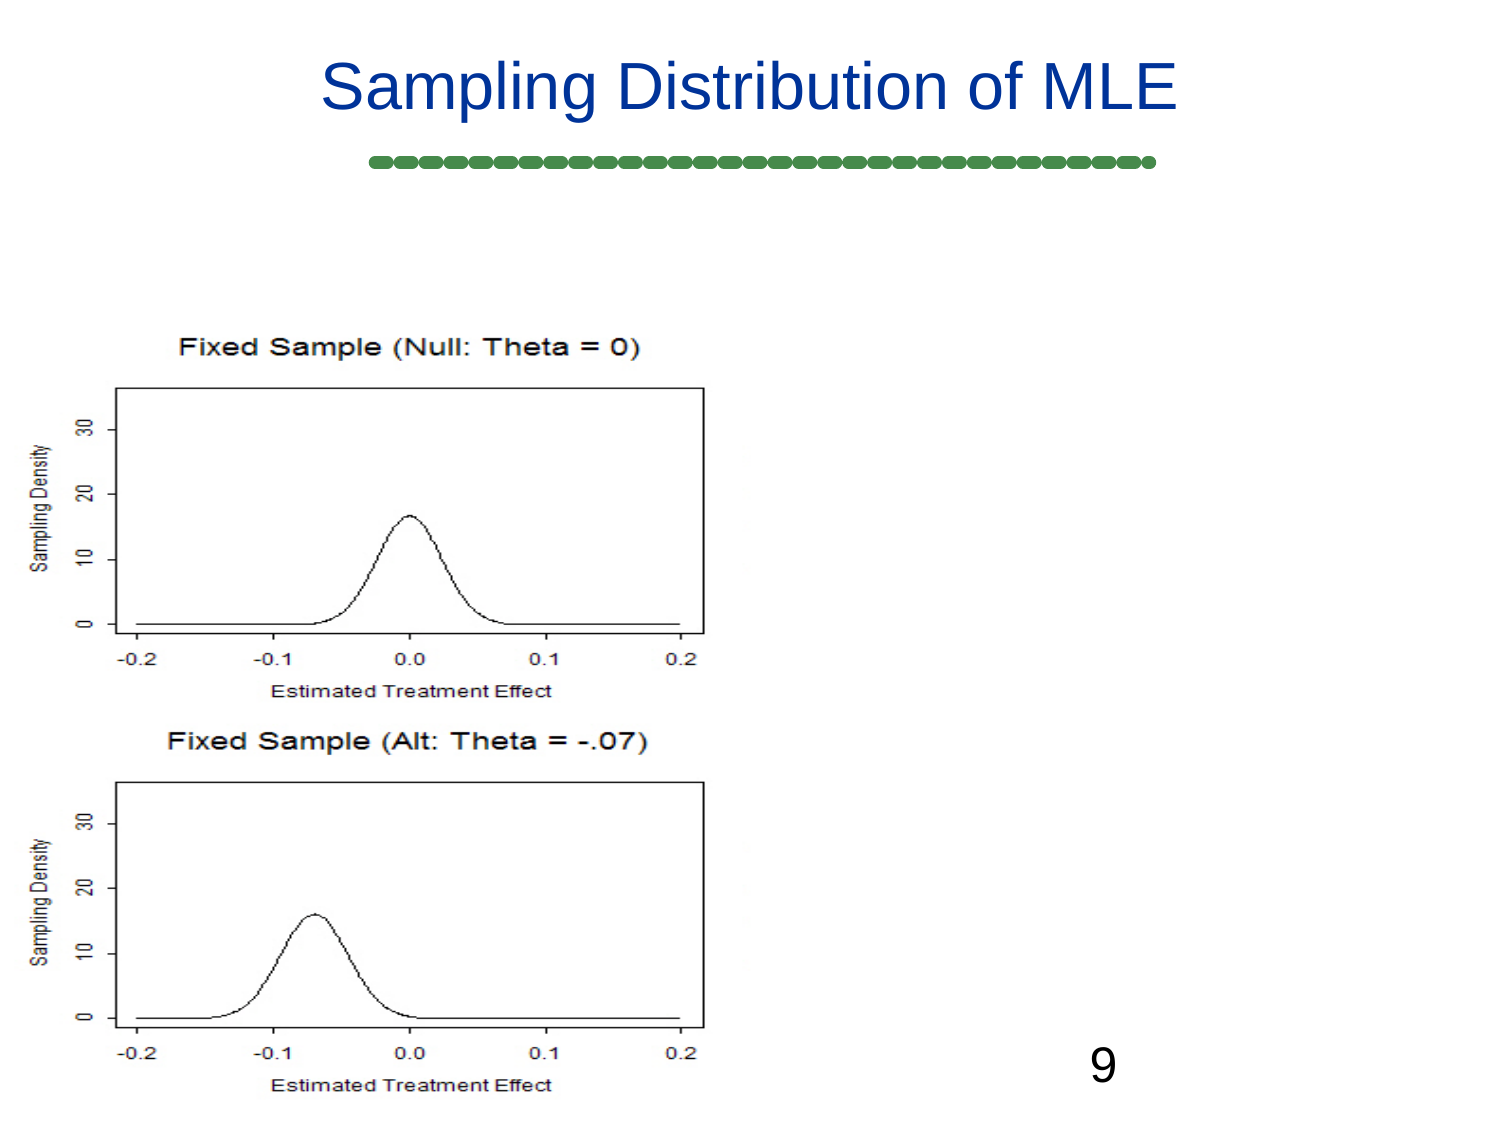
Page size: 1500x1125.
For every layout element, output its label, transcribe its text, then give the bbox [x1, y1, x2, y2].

picture [0, 299, 751, 1125]
title Sampling Distribution of MLE [37, 24, 1463, 141]
